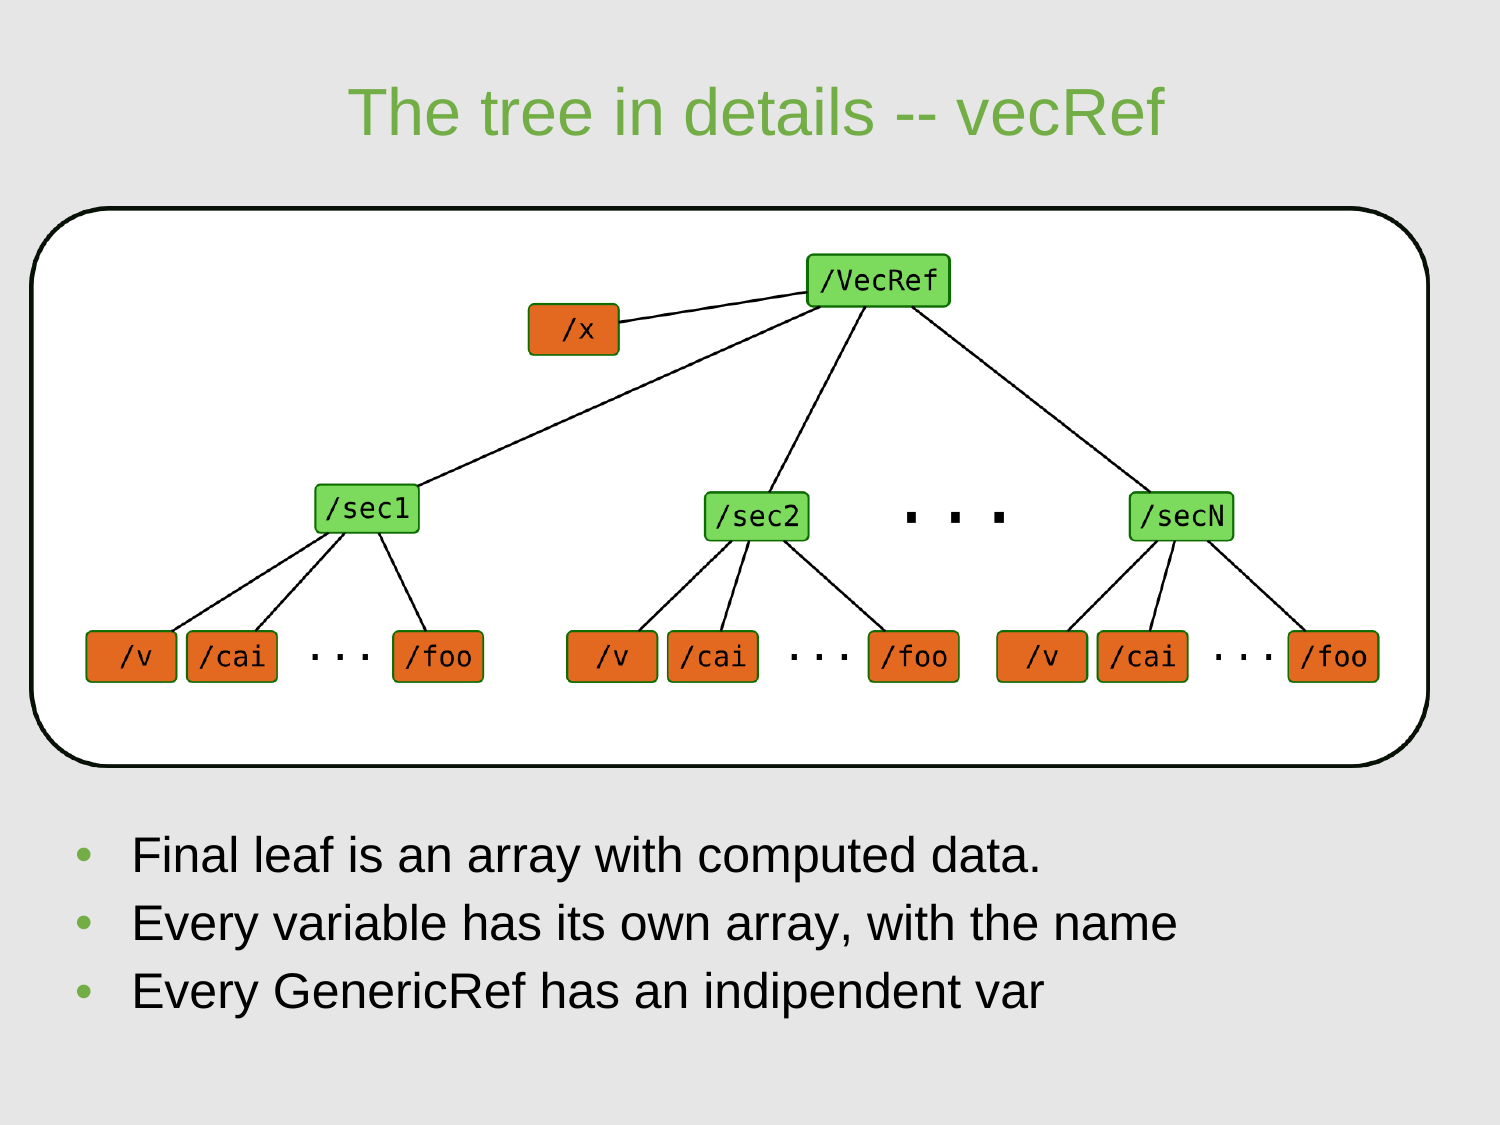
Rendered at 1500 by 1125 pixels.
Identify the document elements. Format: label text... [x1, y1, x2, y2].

list Final leaf is an array with computed data. Every variable has its own array, with the name Every GenericRef has an indipendent var [75, 826, 1413, 1032]
title The tree in details -- vecRef [87, 50, 1426, 176]
picture [29, 206, 1430, 768]
